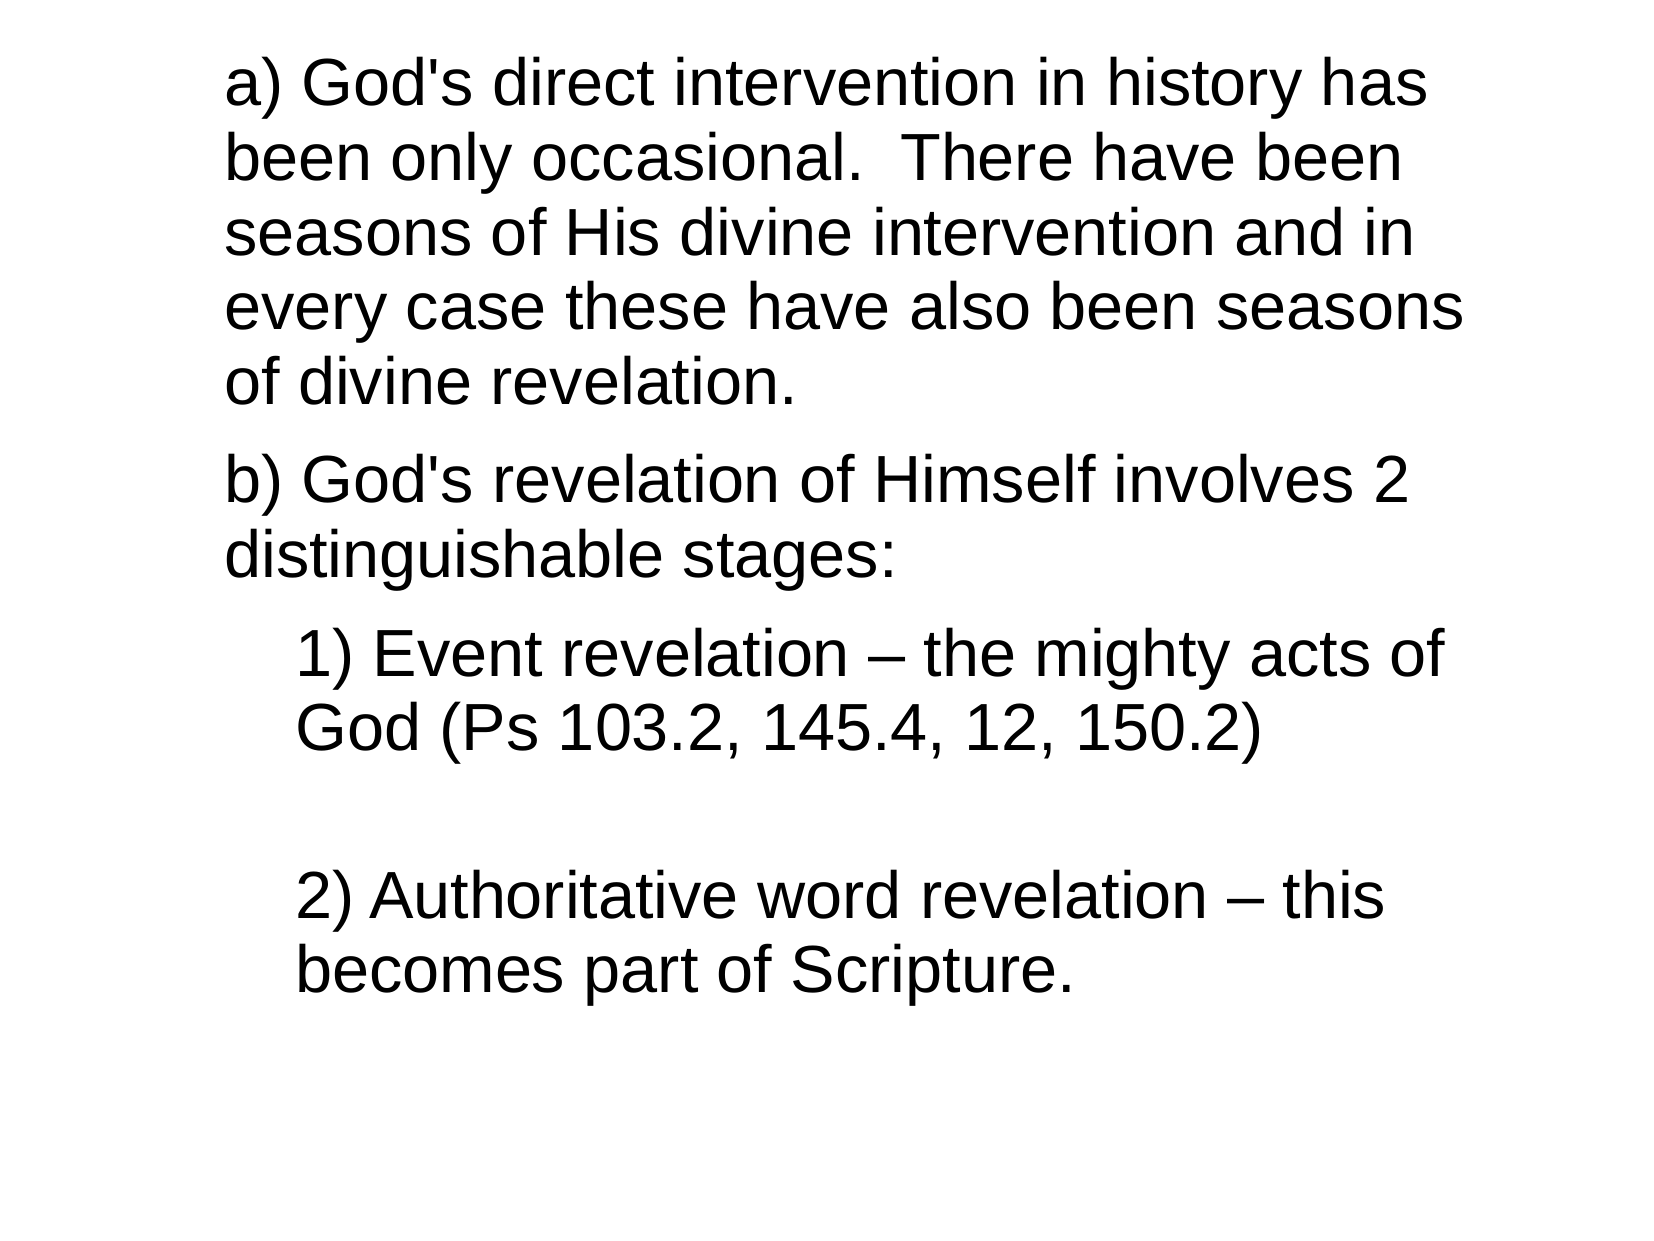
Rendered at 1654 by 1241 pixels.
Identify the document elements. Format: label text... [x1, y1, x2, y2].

list a) God's direct intervention in history has been only occasional. There have been seasons of His divine intervention and in every case these have also been seasons of divine revelation. b) God's revelation of Himself involves 2 distinguishable stages: 1) Event revelation – the mighty acts of God (Ps 103.2, 145.4, 12, 150.2) 2) Authoritative word revelation – this becomes part of Scripture. [82, 45, 1538, 1171]
